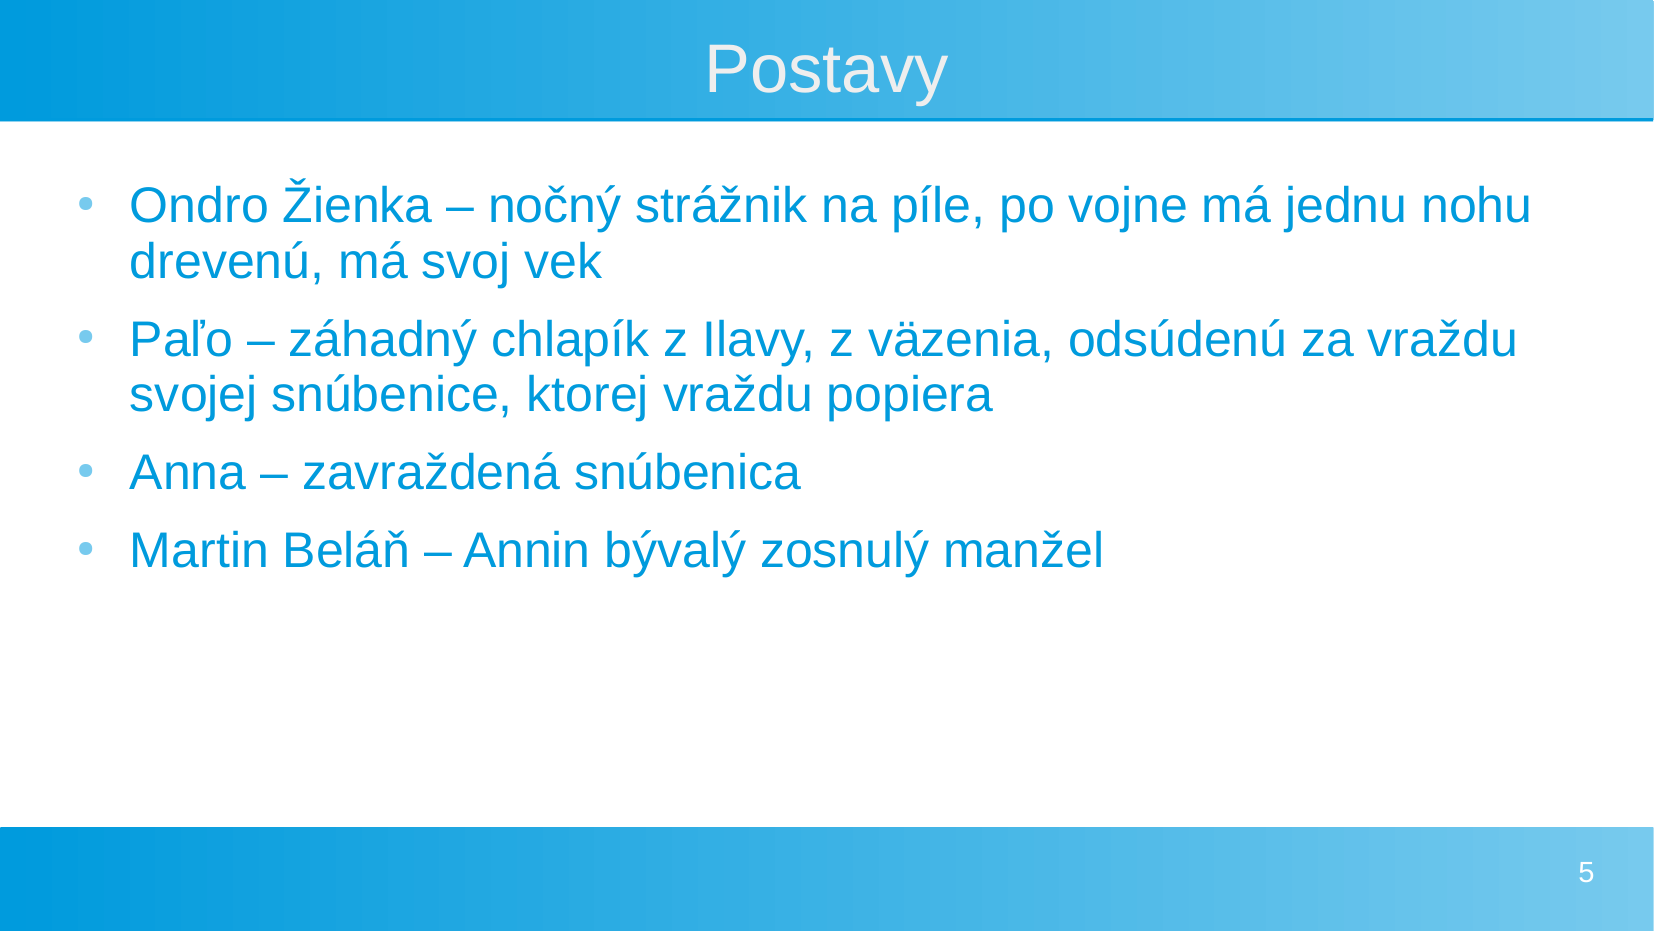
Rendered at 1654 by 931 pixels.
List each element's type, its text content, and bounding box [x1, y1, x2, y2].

list Ondro Žienka – nočný strážnik na píle, po vojne má jednu nohu drevenú, má svoj vek Paľo – záhadný chlapík z Ilavy, z väzenia, odsúdenú za vraždu svojej snúbenice, ktorej vraždu popiera Anna – zavraždená snúbenica Martin Beláň – Annin bývalý zosnulý manžel [59, 177, 1595, 768]
title Postavy [59, 29, 1595, 108]
